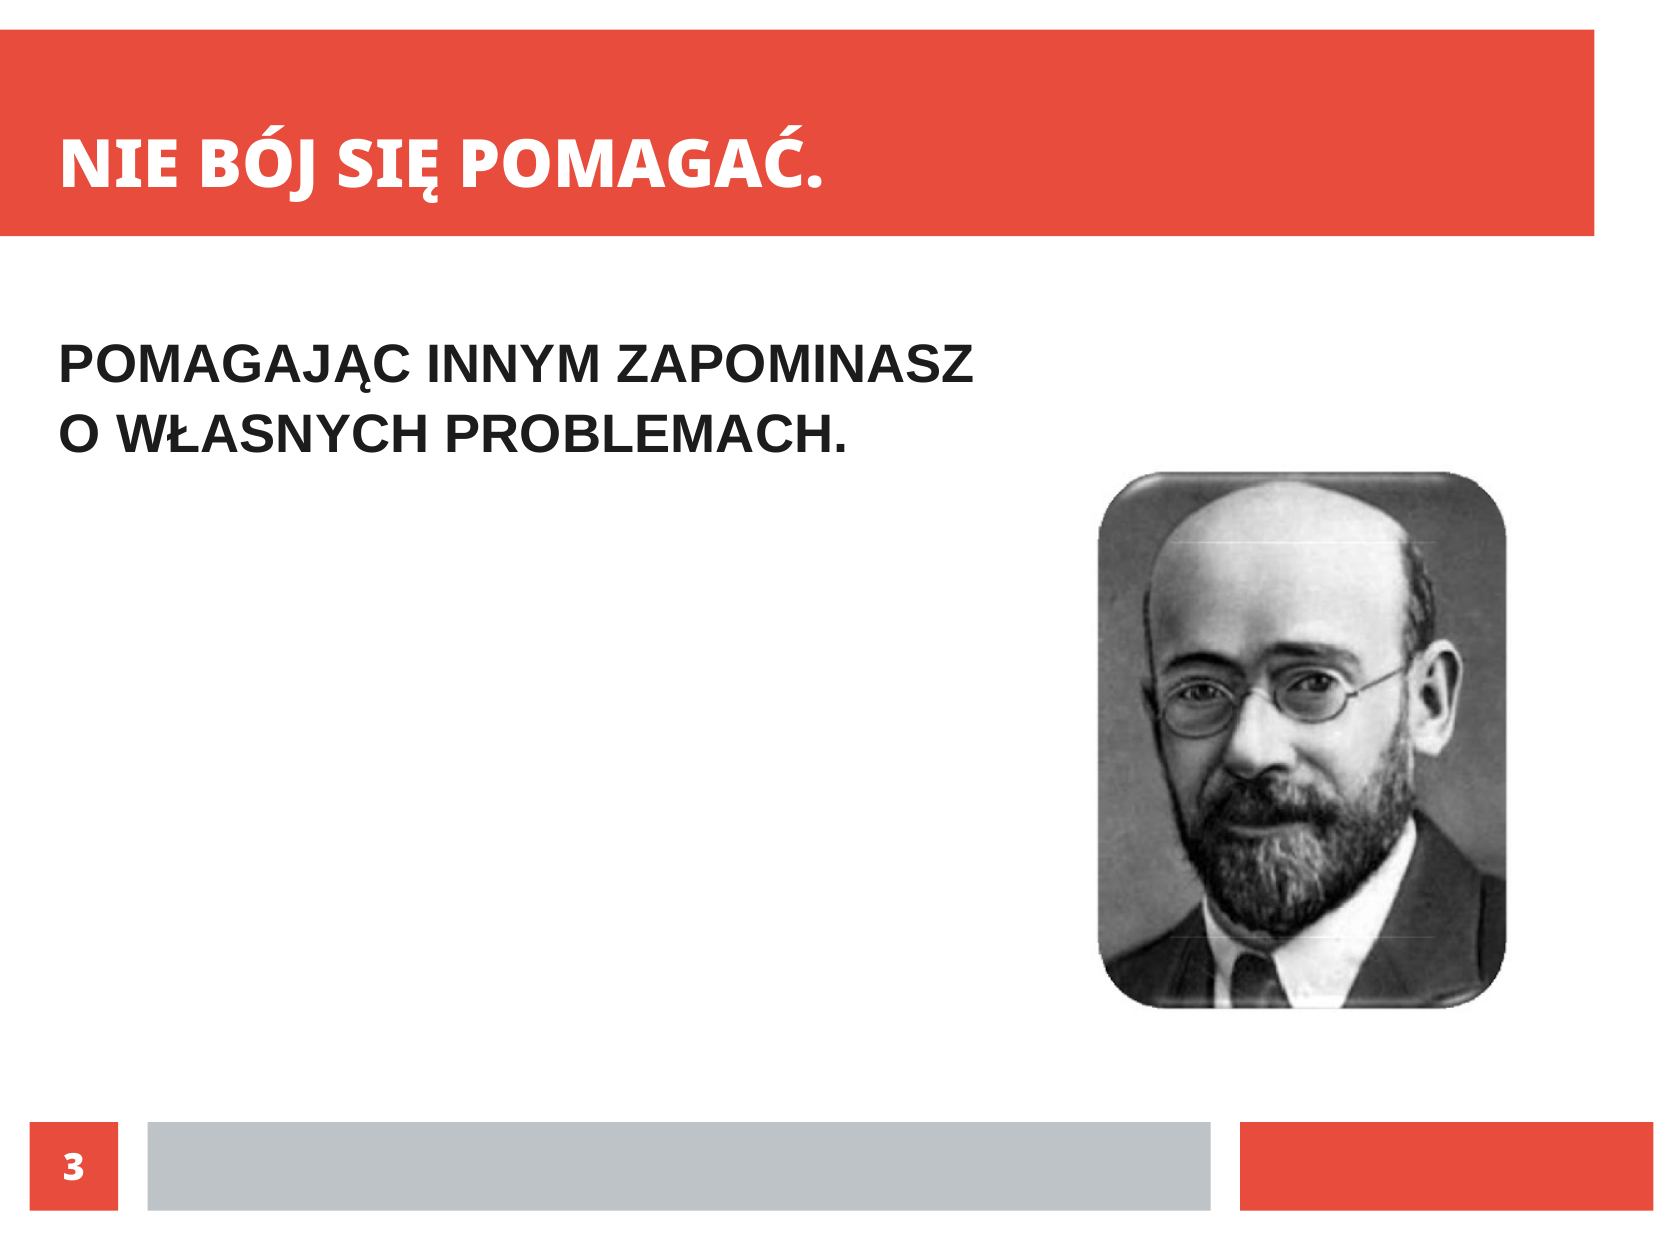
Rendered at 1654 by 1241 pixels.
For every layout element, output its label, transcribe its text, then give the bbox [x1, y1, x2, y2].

list POMAGAJĄC INNYM ZAPOMINASZ O WŁASNYCH PROBLEMACH. [59, 324, 1565, 1093]
title NIE BÓJ SIĘ POMAGAĆ. [59, 59, 1595, 207]
picture [1072, 423, 1524, 1063]
